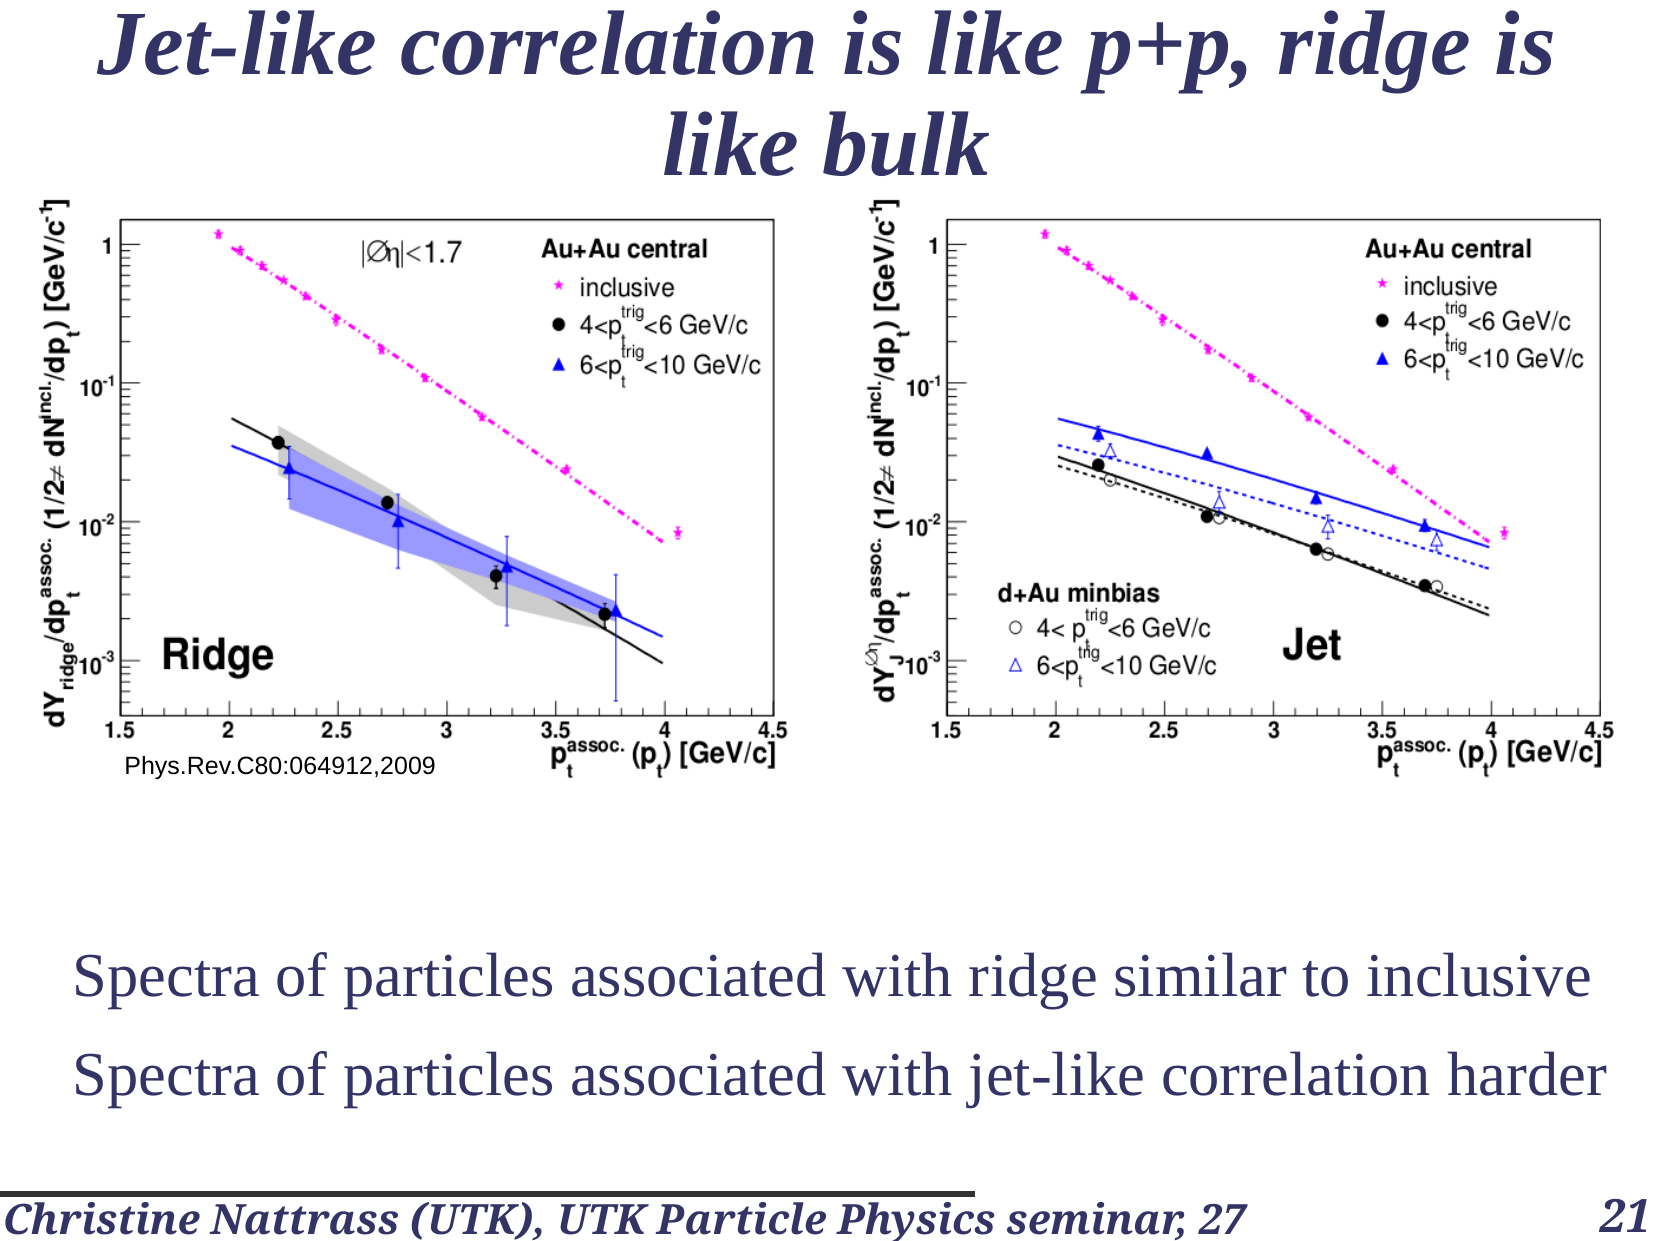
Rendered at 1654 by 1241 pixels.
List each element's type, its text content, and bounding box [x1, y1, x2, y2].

title Jet-like correlation is like p+p, ridge is like bulk [82, 0, 1571, 198]
picture [38, 199, 1614, 779]
text_box Phys.Rev.C80:064912,2009 [109, 744, 638, 787]
list Spectra of particles associated with ridge similar to inclusive Spectra of particles associated with jet-like correlation harder [72, 941, 1654, 1218]
